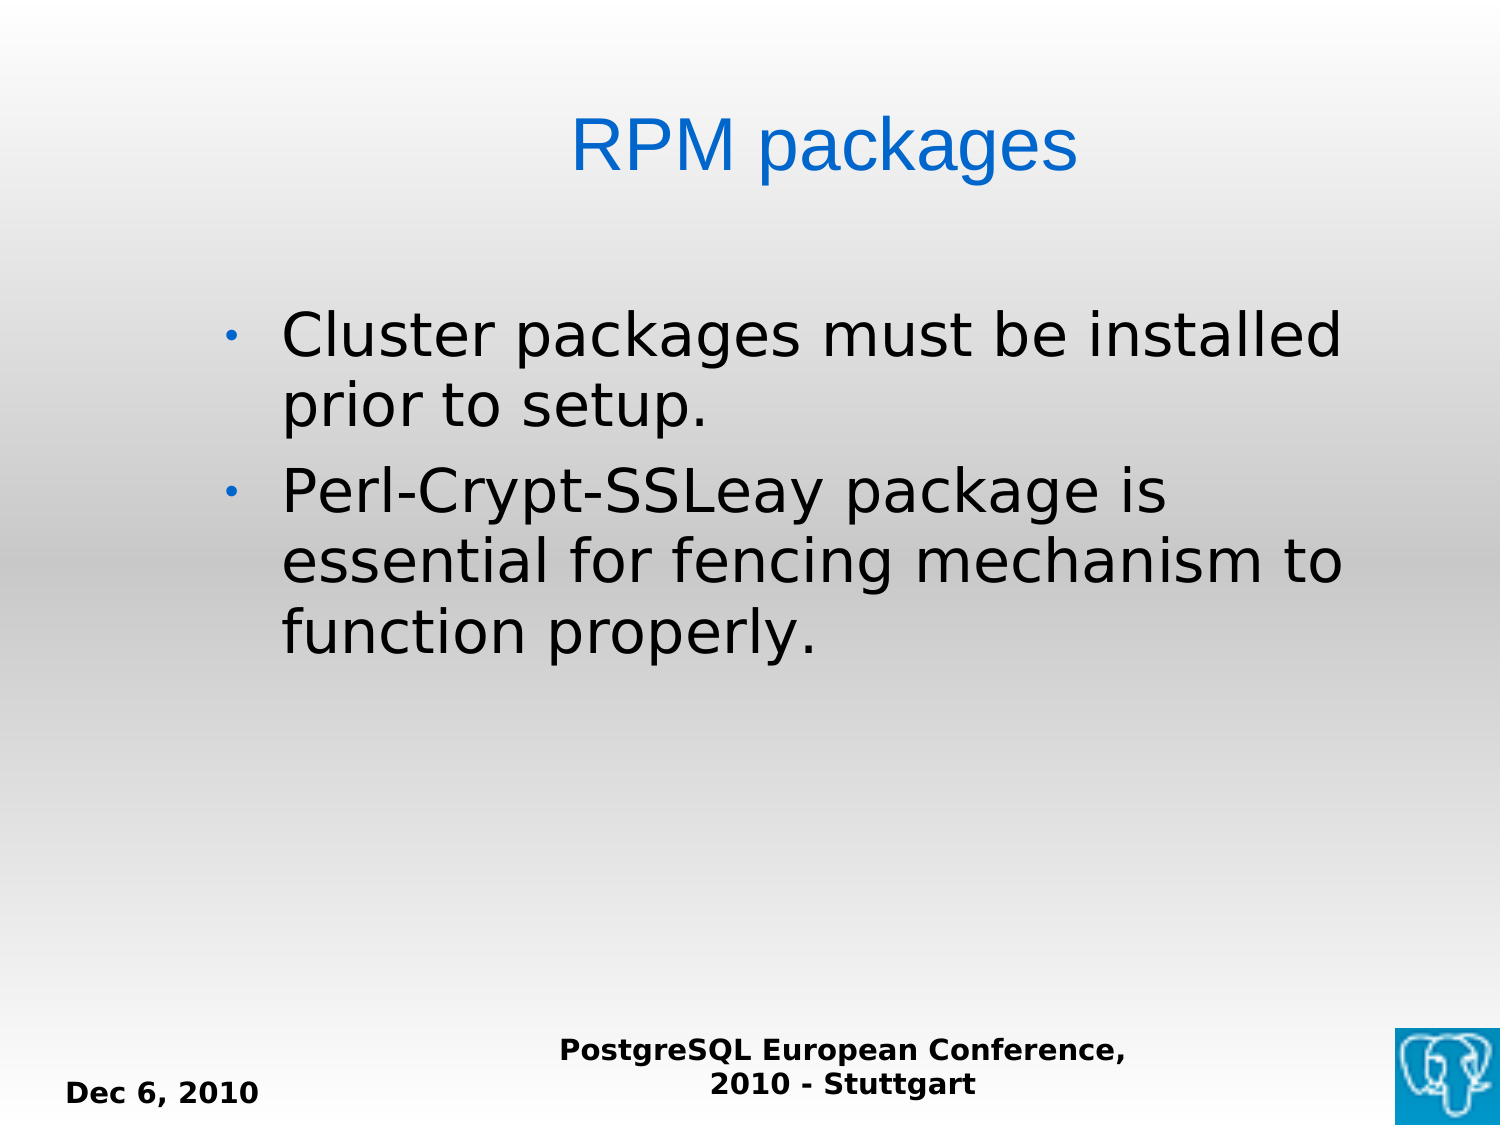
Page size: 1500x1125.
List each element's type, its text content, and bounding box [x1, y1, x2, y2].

picture [1400, 1033, 1492, 1118]
title RPM packages [224, 49, 1425, 238]
list Cluster packages must be installed prior to setup. Perl-Crypt-SSLeay package is essential for fencing mechanism to function properly. [224, 299, 1425, 975]
